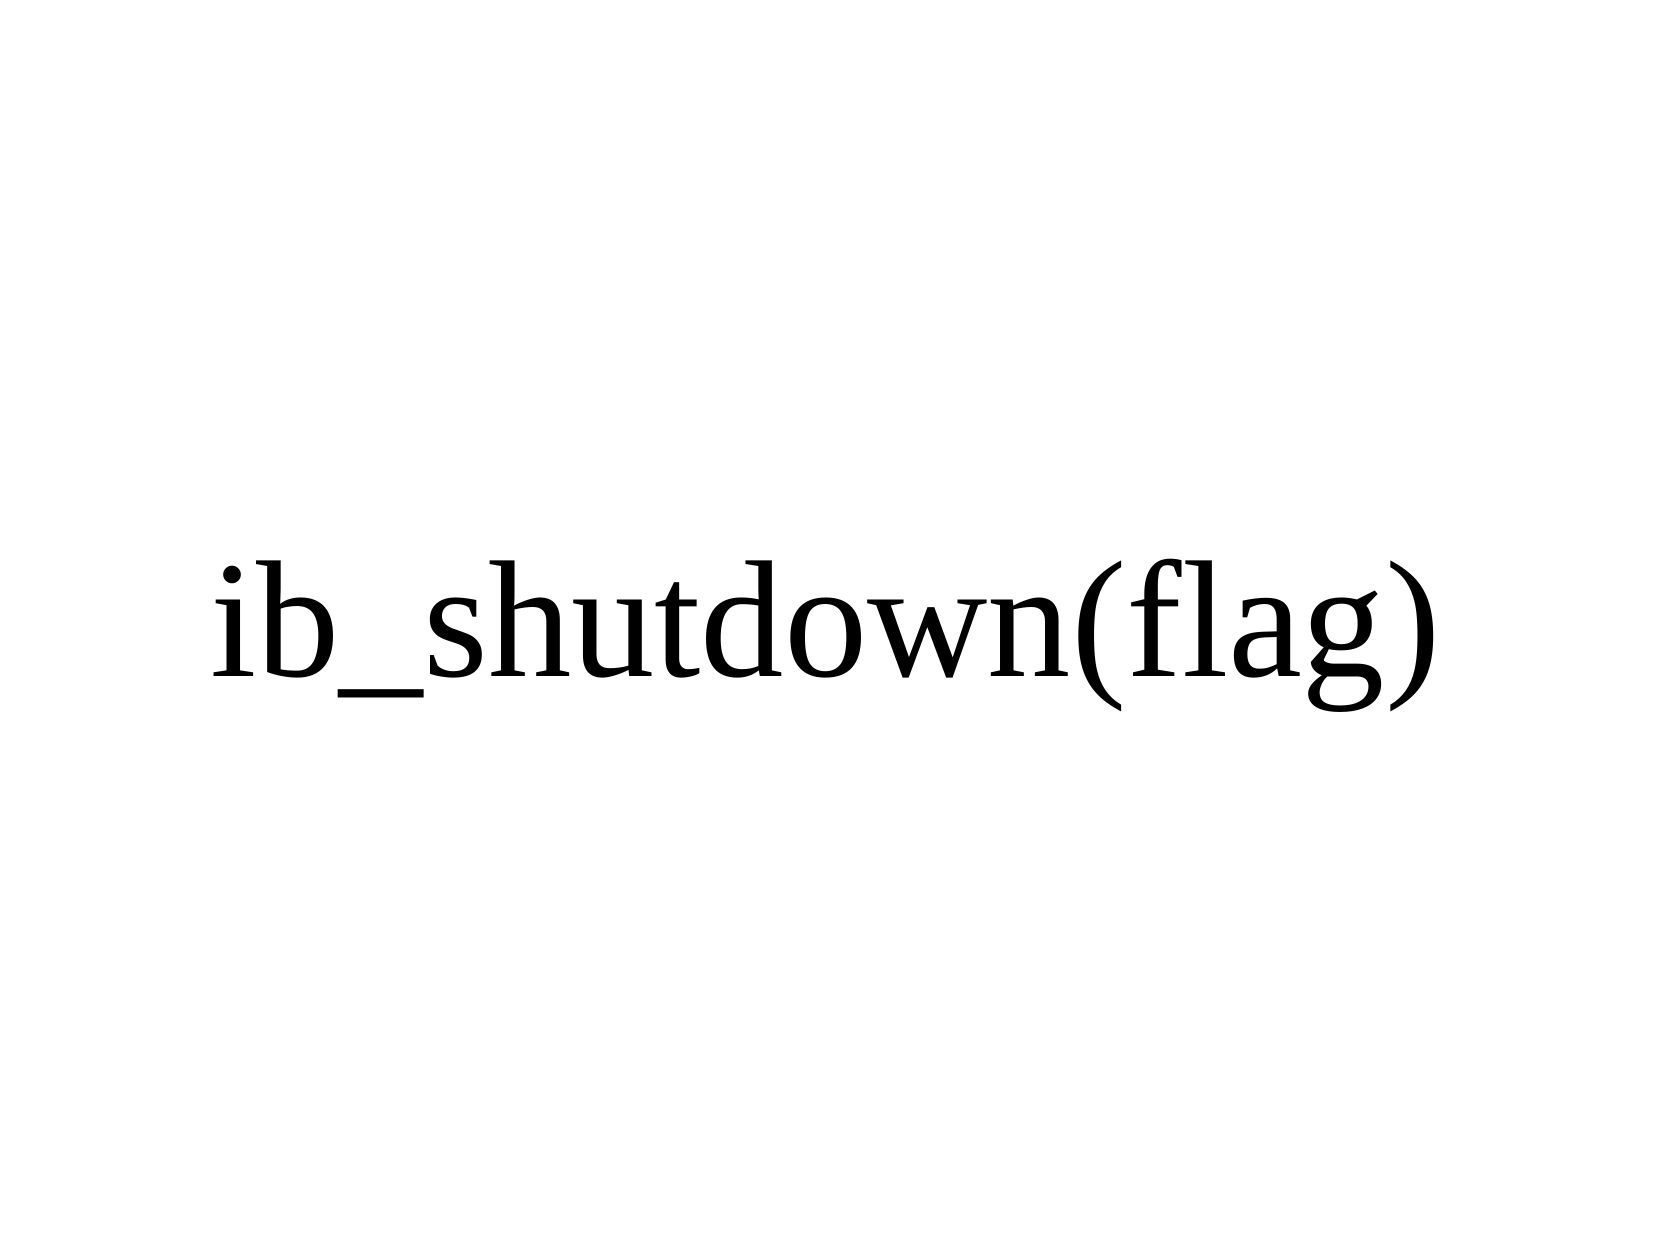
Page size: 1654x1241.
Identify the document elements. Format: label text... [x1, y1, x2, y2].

title ib_shutdown(flag) [0, 516, 1654, 724]
